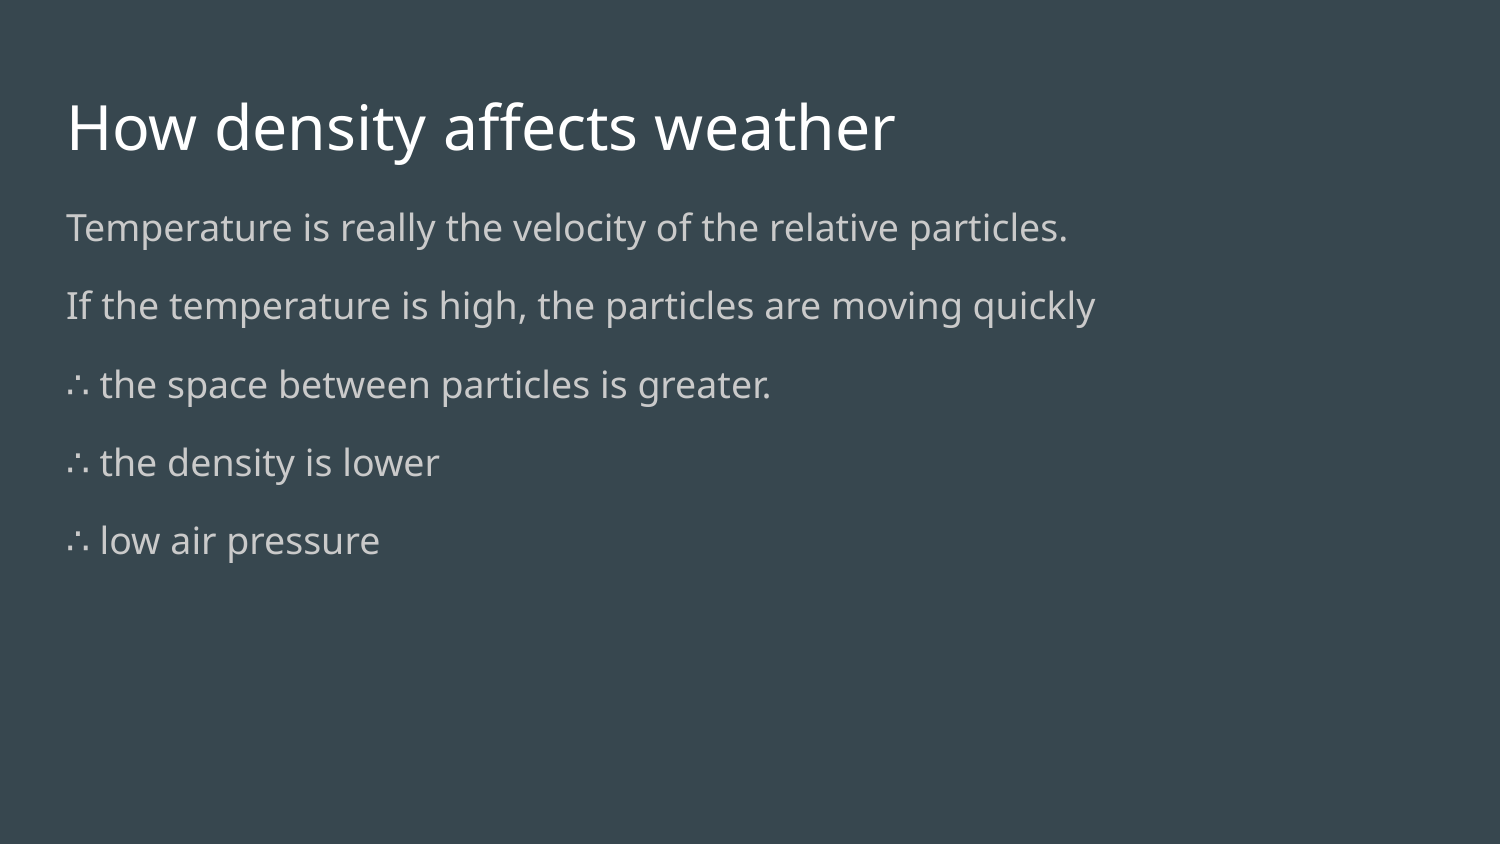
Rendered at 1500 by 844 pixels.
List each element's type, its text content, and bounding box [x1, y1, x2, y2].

list Temperature is really the velocity of the relative particles. If the temperature is high, the particles are moving quickly ∴ the space between particles is greater. ∴ the density is lower ∴ low air pressure [51, 189, 1449, 750]
title How density affects weather [51, 72, 1449, 167]
